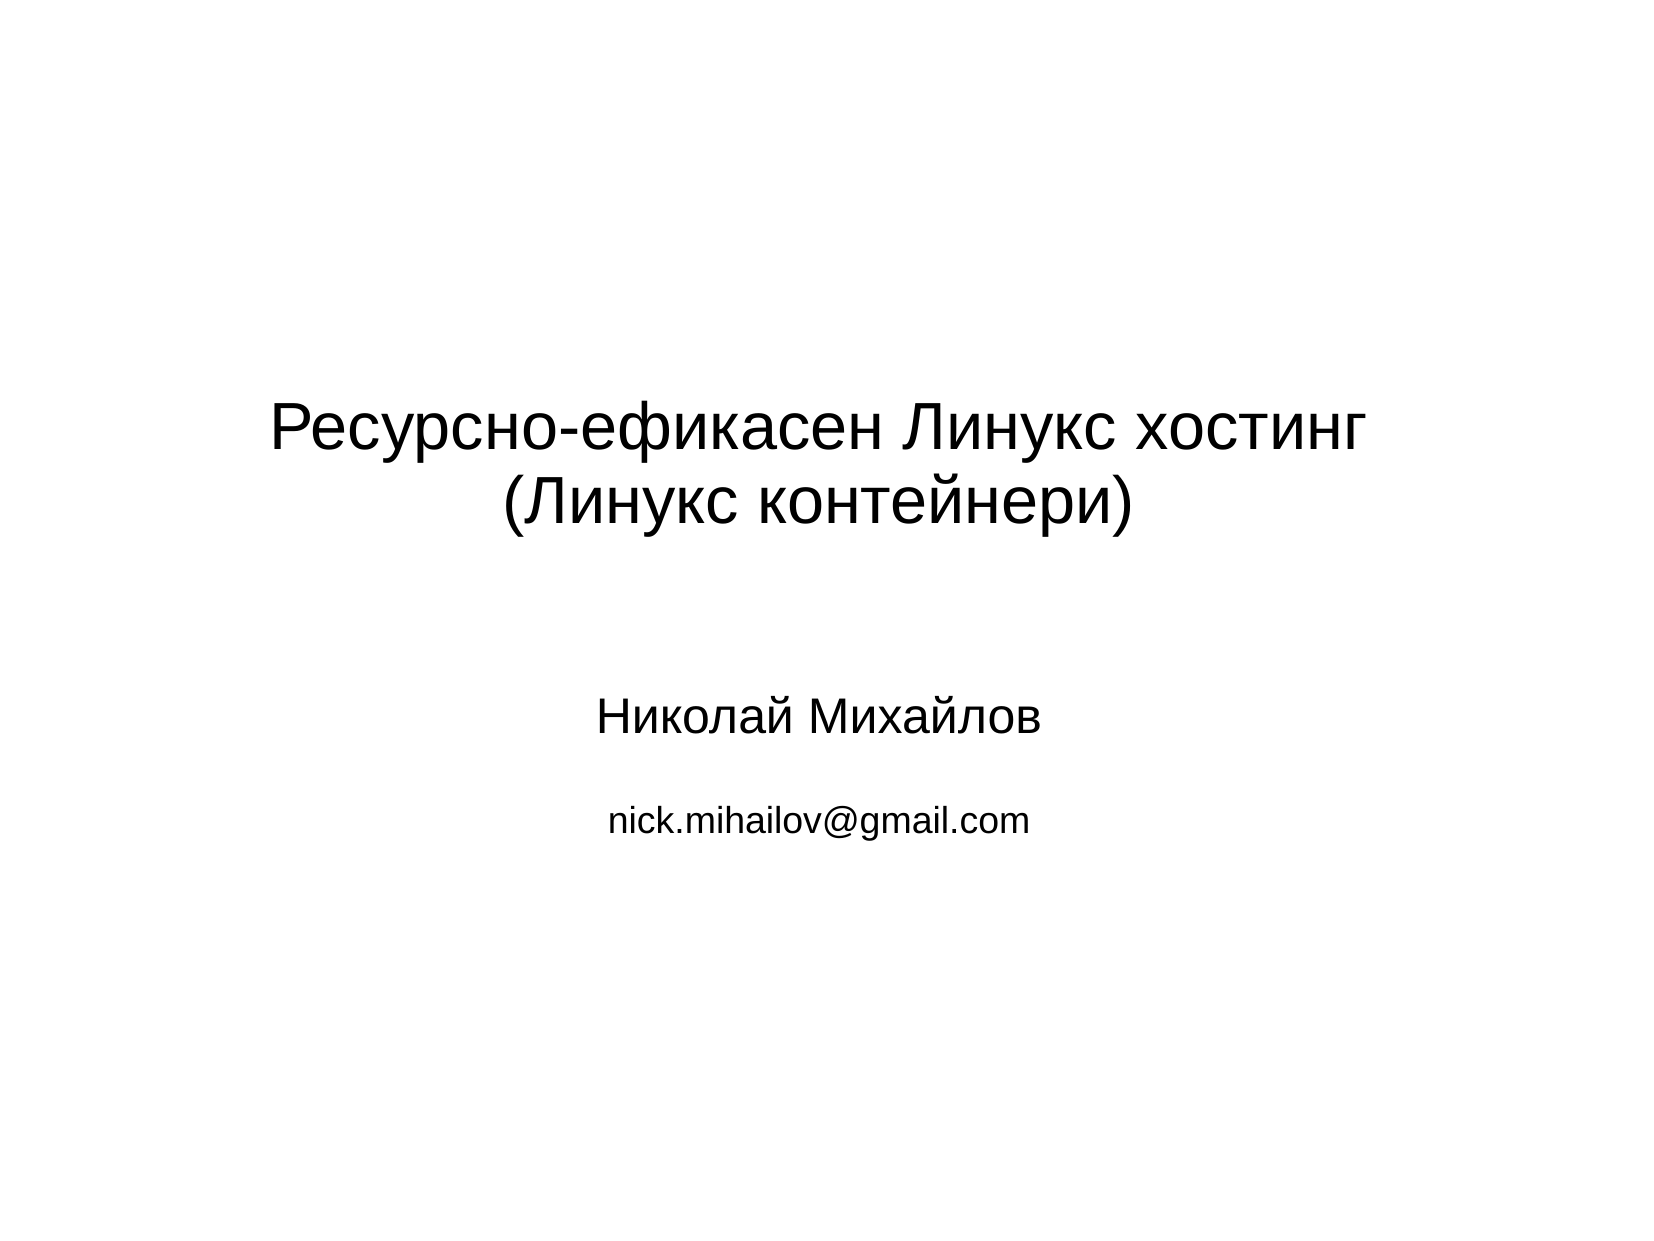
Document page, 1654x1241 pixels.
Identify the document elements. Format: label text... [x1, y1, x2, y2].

subtitle Ресурсно-ефикасен Линукс хостинг (Линукс контейнери) Николай Михайлов nick.mihailov@gmail.com [75, 180, 1564, 1051]
